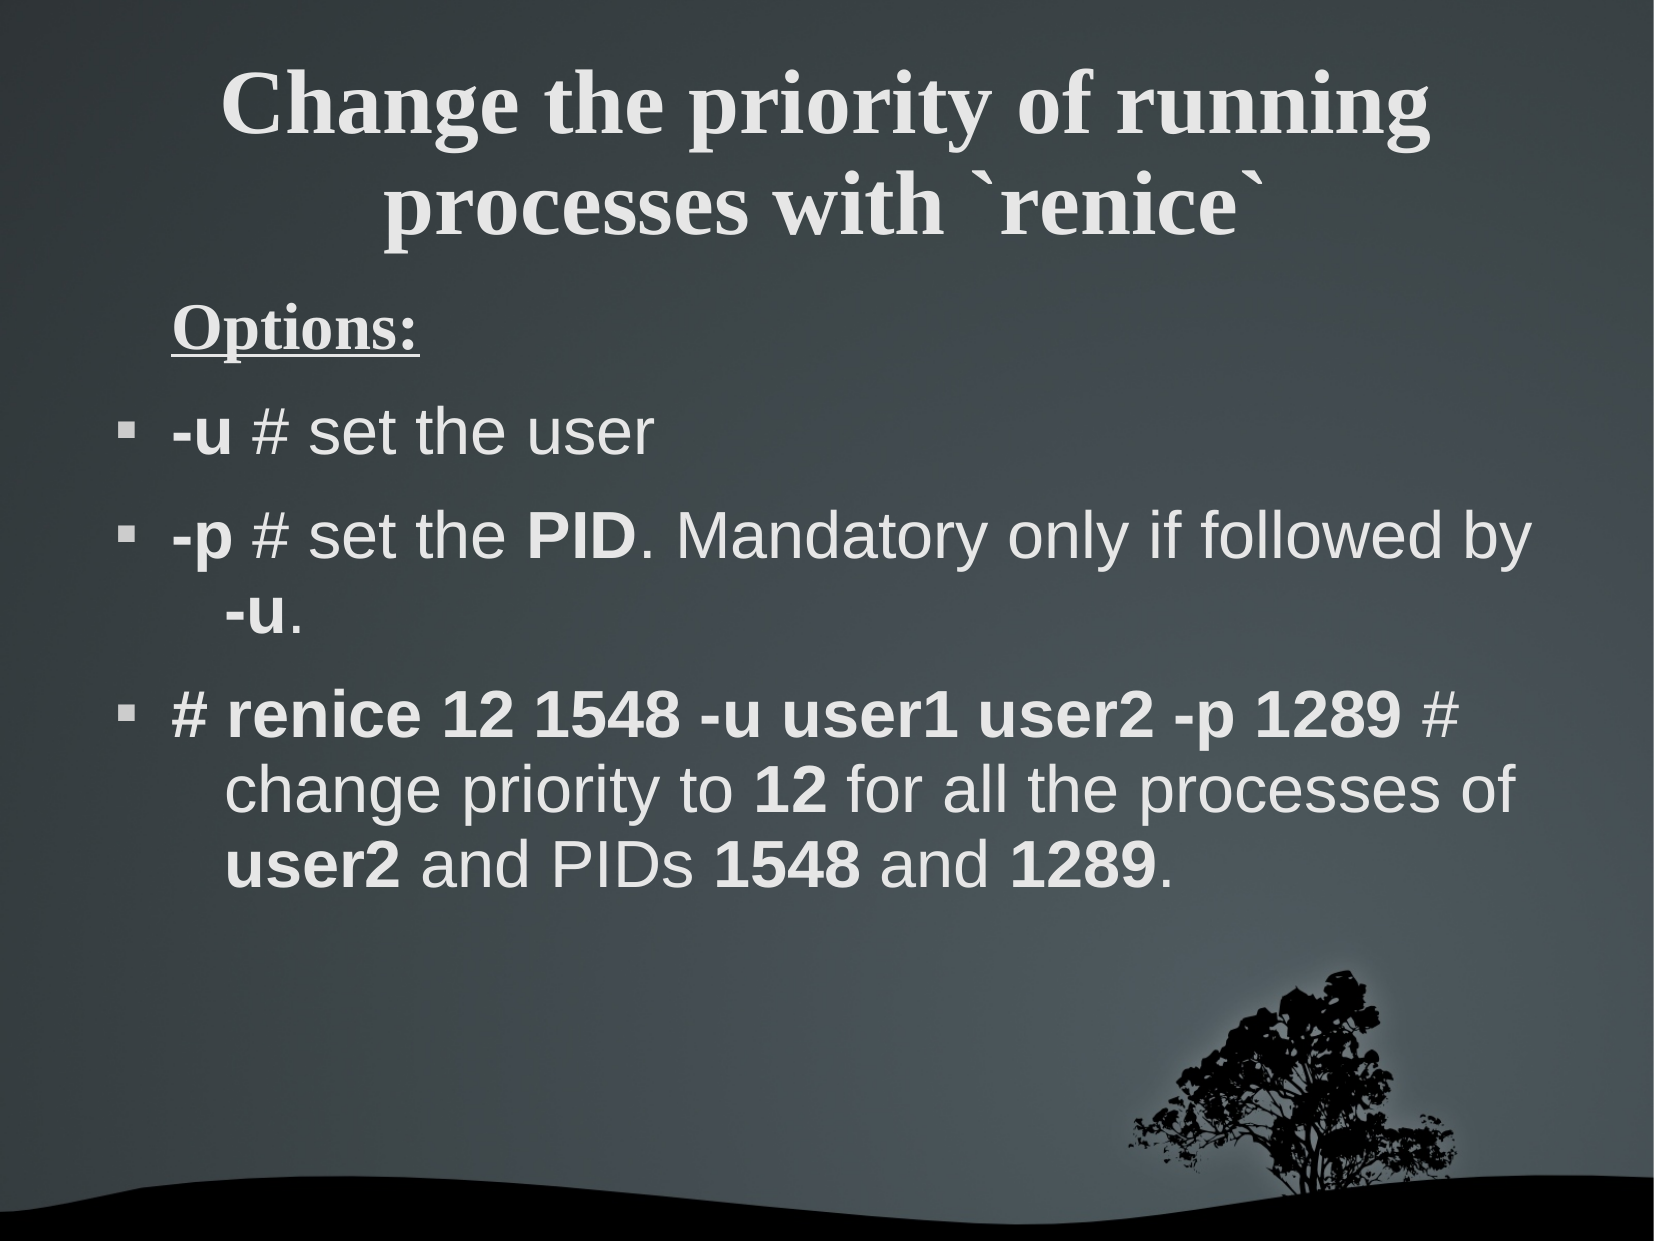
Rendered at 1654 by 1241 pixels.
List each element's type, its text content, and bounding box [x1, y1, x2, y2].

picture [0, 0, 1654, 1241]
title Change the priority of running processes with `renice` [82, 33, 1571, 274]
list Options: -u # set the user -p # set the PID. Mandatory only if followed by -u. # renice 12 1548 -u user1 user2 -p 1289 # change priority to 12 for all the processes of user2 and PIDs 1548 and 1289. [82, 290, 1571, 1109]
